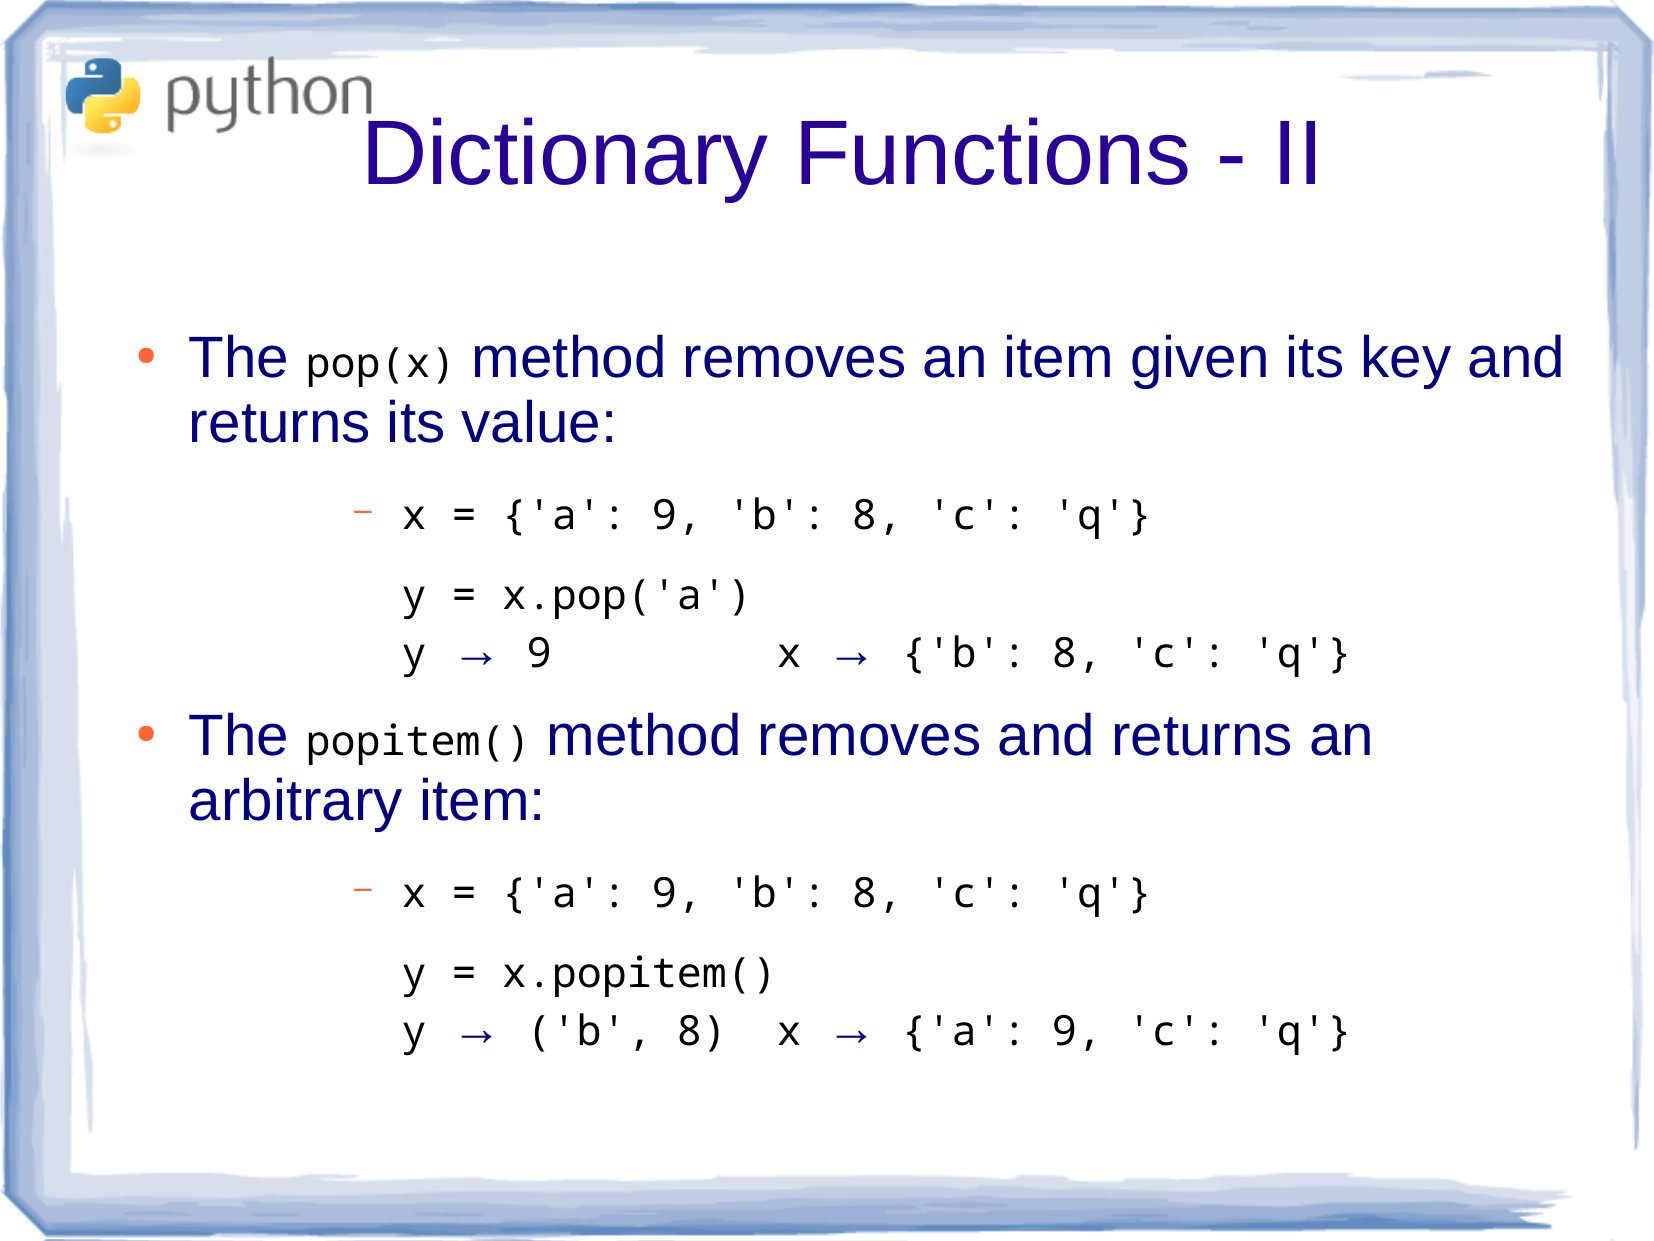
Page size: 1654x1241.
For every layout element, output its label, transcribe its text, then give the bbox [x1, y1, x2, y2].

list The pop(x) method removes an item given its key and returns its value: x = {'a': 9, 'b': 8, 'c': 'q'} y = x.pop('a') y → 9 x → {'b': 8, 'c': 'q'} The popitem() method removes and returns an arbitrary item: x = {'a': 9, 'b': 8, 'c': 'q'} y = x.popitem() y → ('b', 8) x → {'a': 9, 'c': 'q'} [118, 324, 1571, 1110]
picture [0, 0, 1654, 1241]
title Dictionary Functions - II [82, 49, 1571, 257]
